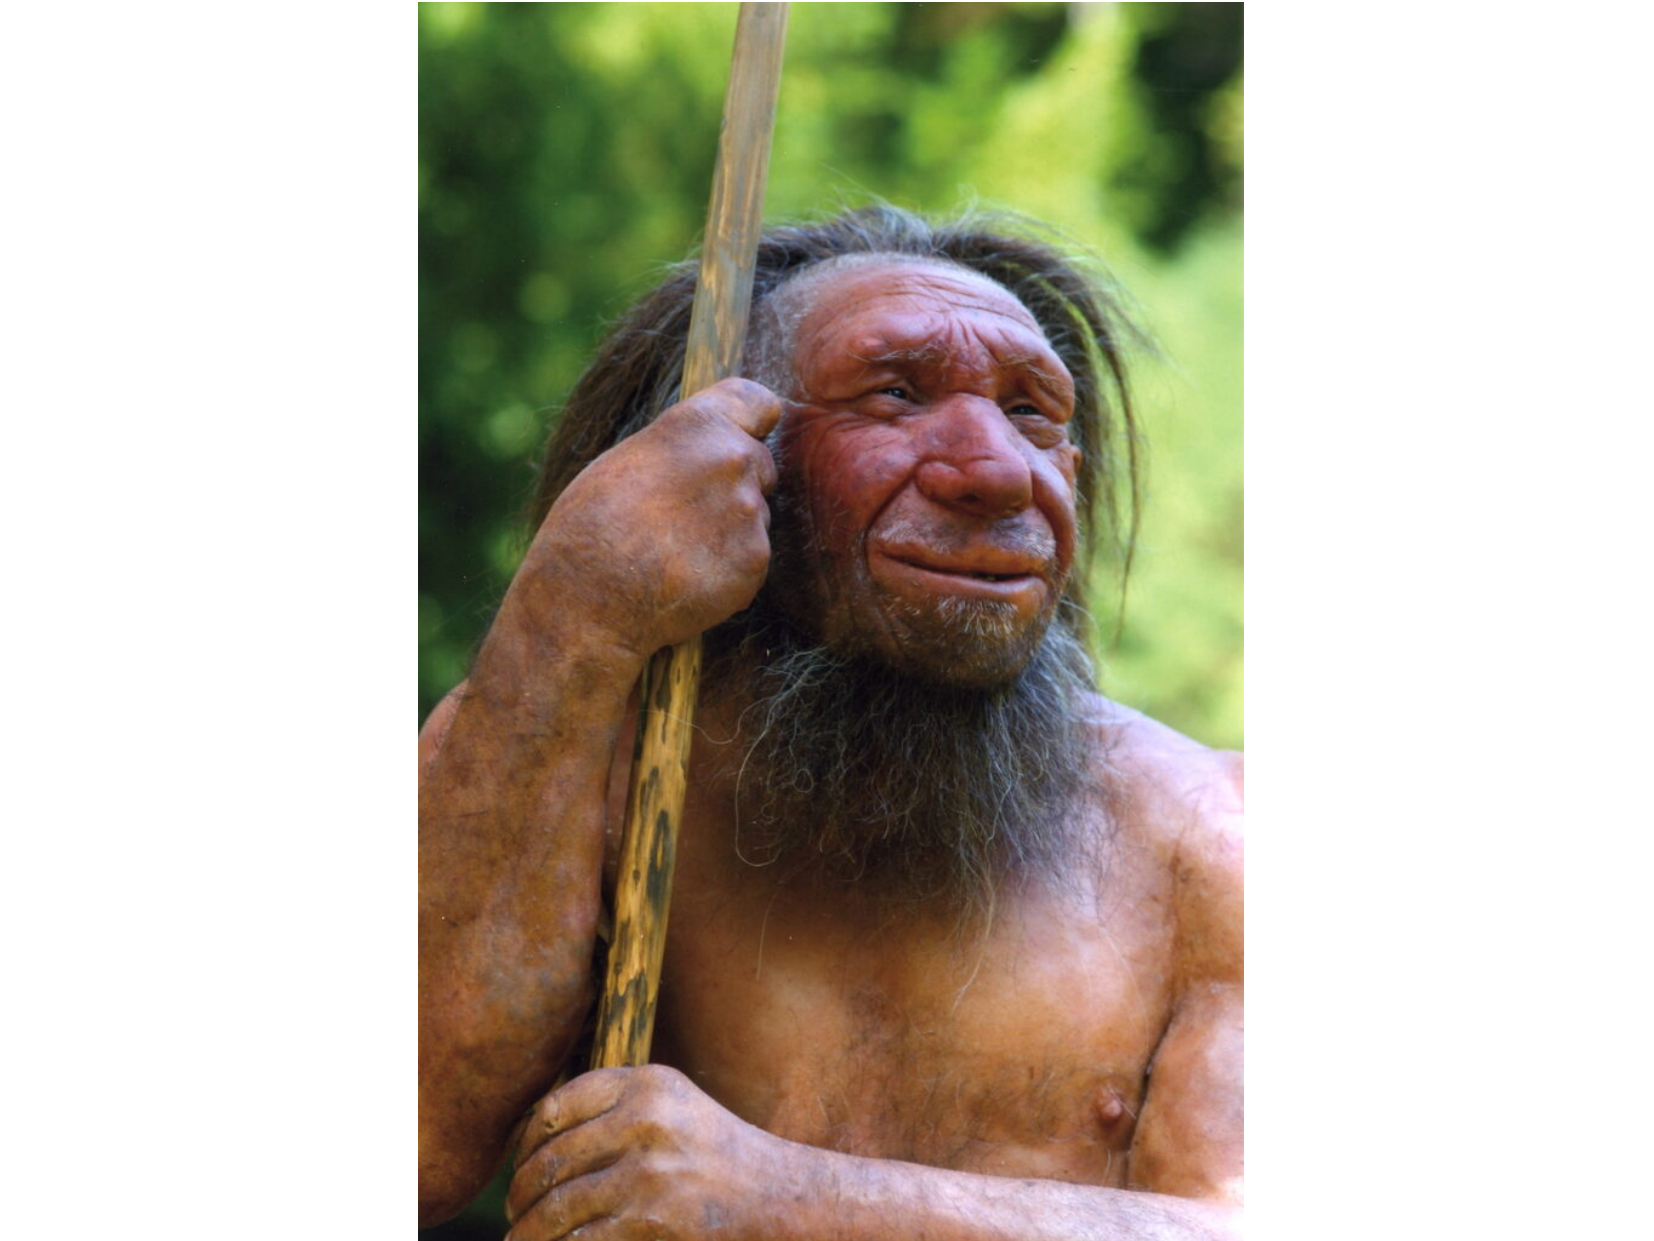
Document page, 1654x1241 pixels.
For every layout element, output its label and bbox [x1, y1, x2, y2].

picture [418, 2, 1244, 1241]
